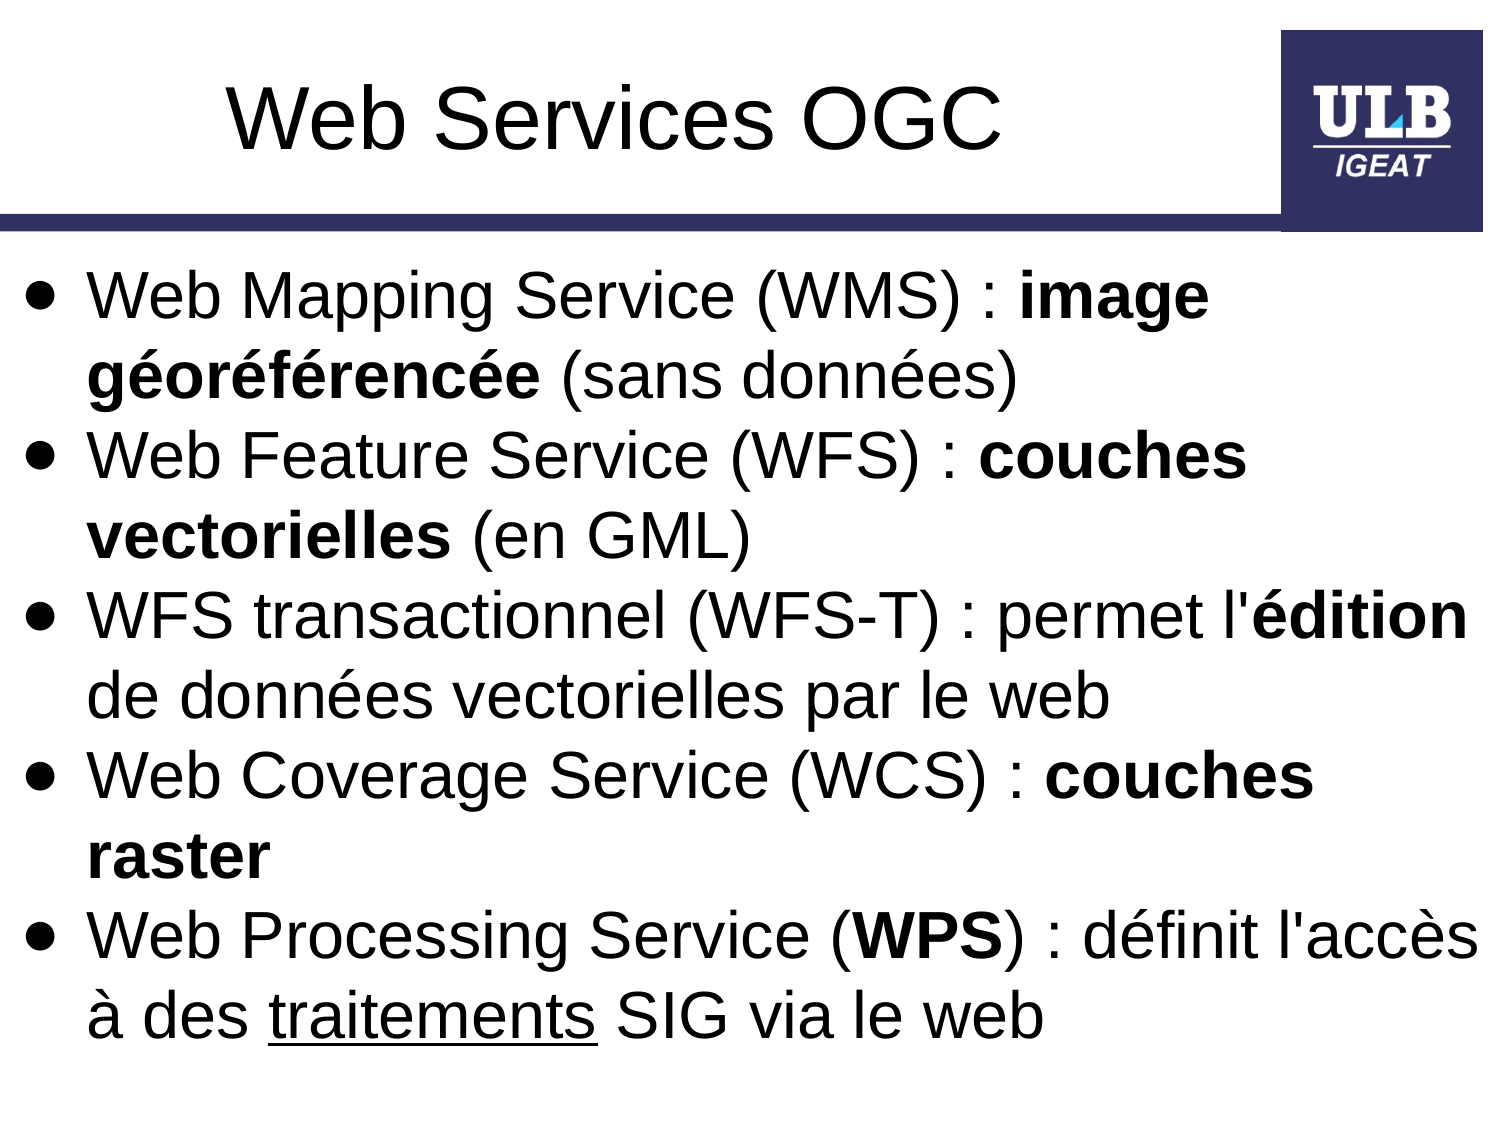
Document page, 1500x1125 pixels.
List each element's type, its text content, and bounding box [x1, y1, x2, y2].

text_box Web Services OGC [0, 49, 1278, 192]
text_box Web Mapping Service (WMS) : image géoréférencée (sans données) Web Feature Service (WFS) : couches vectorielles (en GML) WFS transactionnel (WFS-T) : permet l'édition de données vectorielles par le web Web Coverage Service (WCS) : couches raster Web Processing Service (WPS) : définit l'accès à des traitements SIG via le web [11, 251, 1487, 1088]
picture [1281, 30, 1483, 232]
